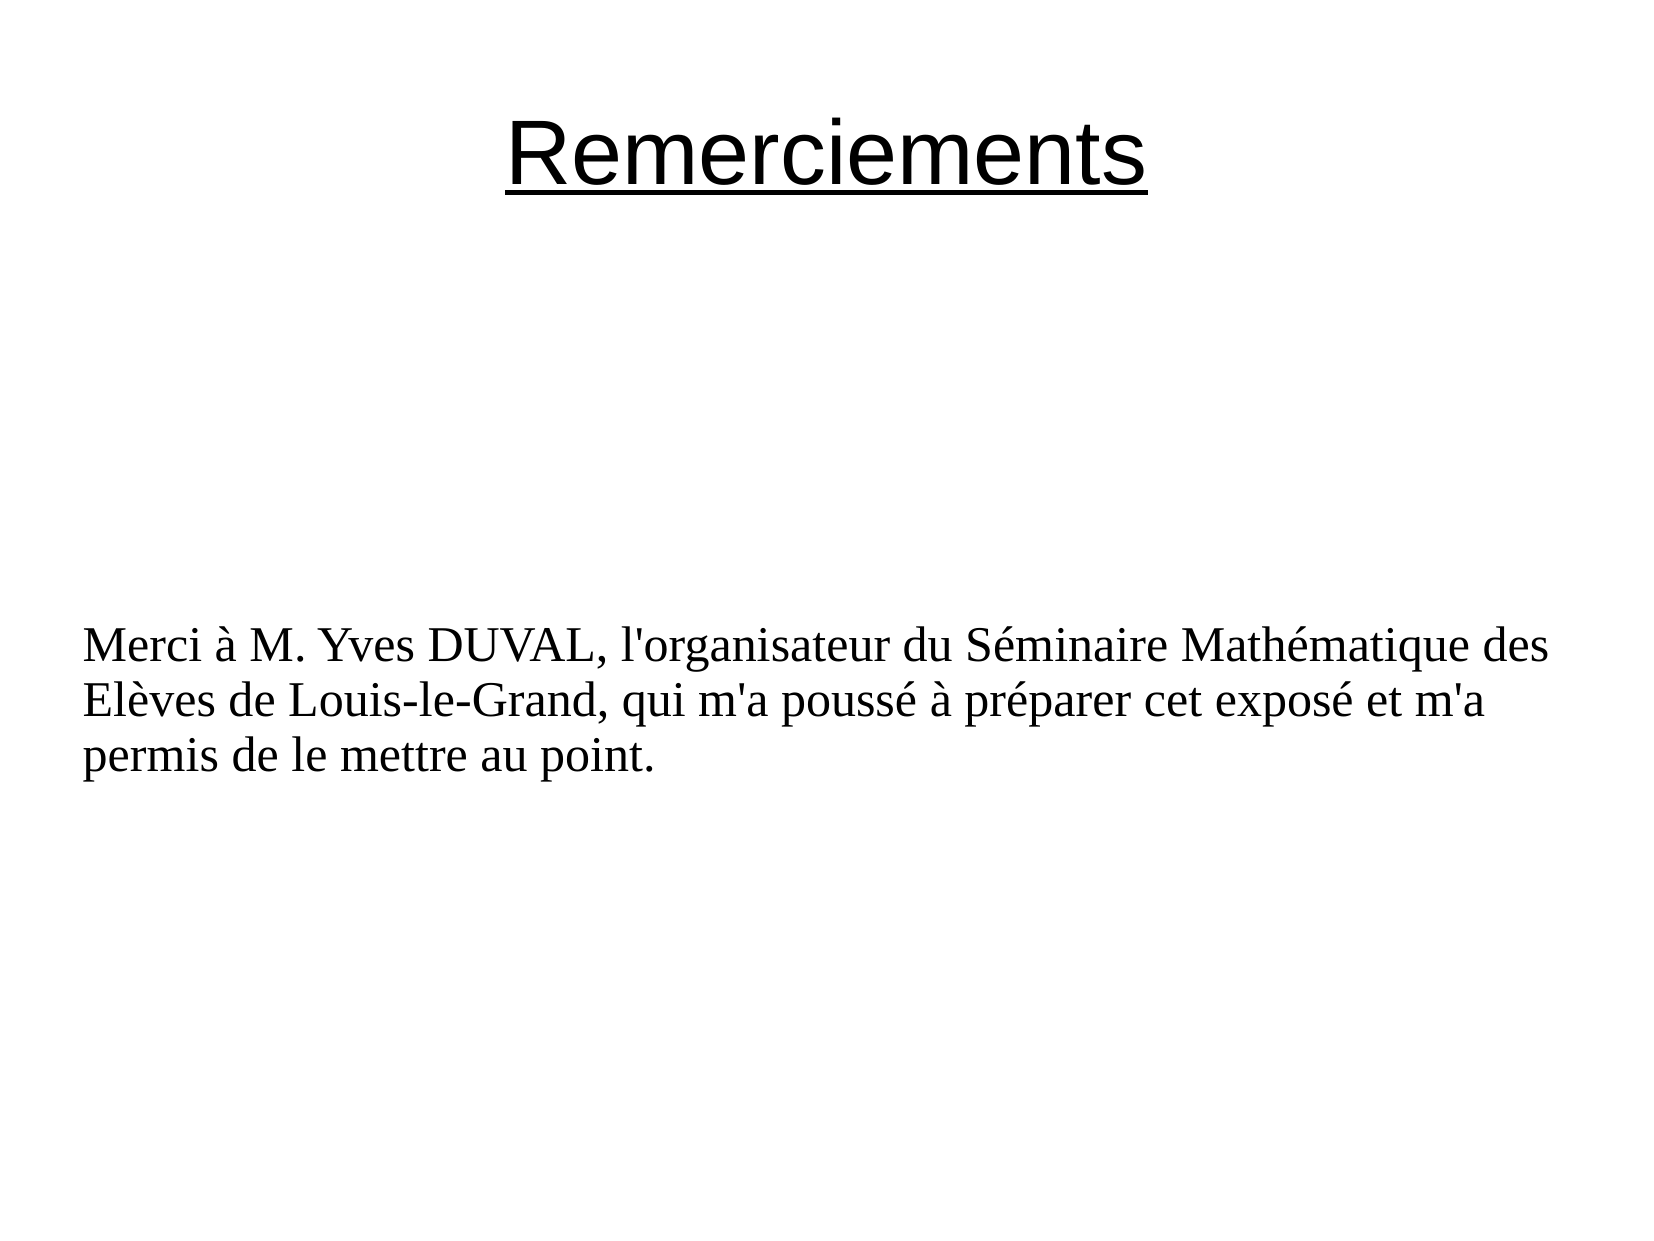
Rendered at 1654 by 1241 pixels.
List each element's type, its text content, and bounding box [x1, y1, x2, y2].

title Remerciements [82, 49, 1571, 257]
subtitle Merci à M. Yves DUVAL, l'organisateur du Séminaire Mathématique des Elèves de Louis-le-Grand, qui m'a poussé à préparer cet exposé et m'a permis de le mettre au point. [82, 290, 1571, 1109]
